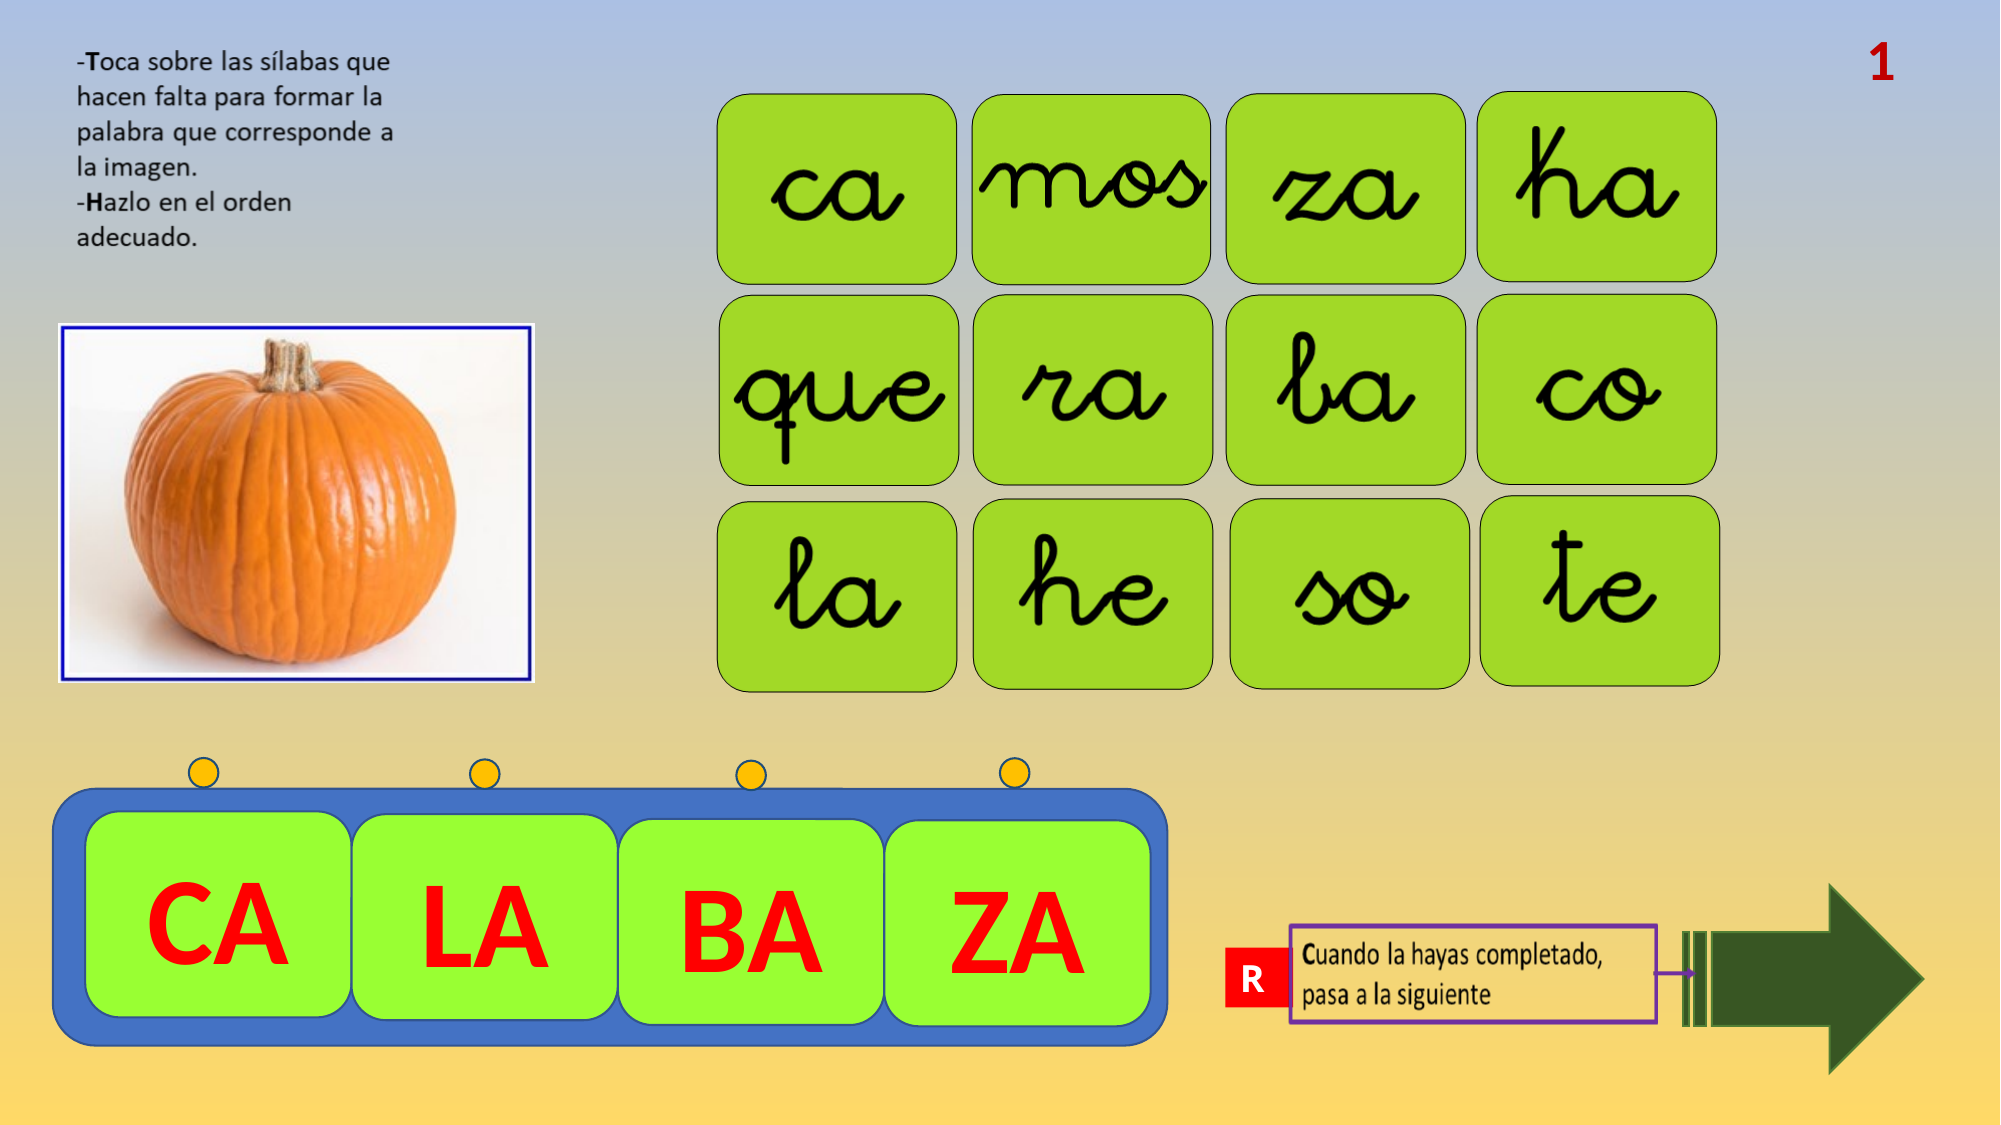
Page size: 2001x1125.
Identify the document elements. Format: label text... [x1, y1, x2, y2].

picture [1476, 90, 1718, 283]
text_box BA [617, 818, 884, 1026]
picture [971, 93, 1212, 286]
picture [58, 34, 431, 272]
picture [1285, 922, 1707, 1035]
text_box [1711, 885, 1924, 1073]
picture [1229, 498, 1471, 690]
text_box 1 [1851, 14, 1953, 100]
text_box CA [85, 811, 352, 1018]
text_box ZA [884, 820, 1151, 1027]
picture [718, 294, 960, 487]
picture [1225, 93, 1467, 285]
picture [1479, 495, 1721, 687]
picture [716, 93, 958, 285]
picture [1225, 294, 1467, 486]
text_box LA [351, 814, 618, 1021]
picture [716, 501, 958, 693]
picture [972, 294, 1214, 486]
picture [58, 323, 535, 683]
picture [972, 498, 1214, 690]
picture [1476, 293, 1718, 486]
text_box R [1225, 947, 1285, 1008]
text_box [52, 757, 1168, 1046]
